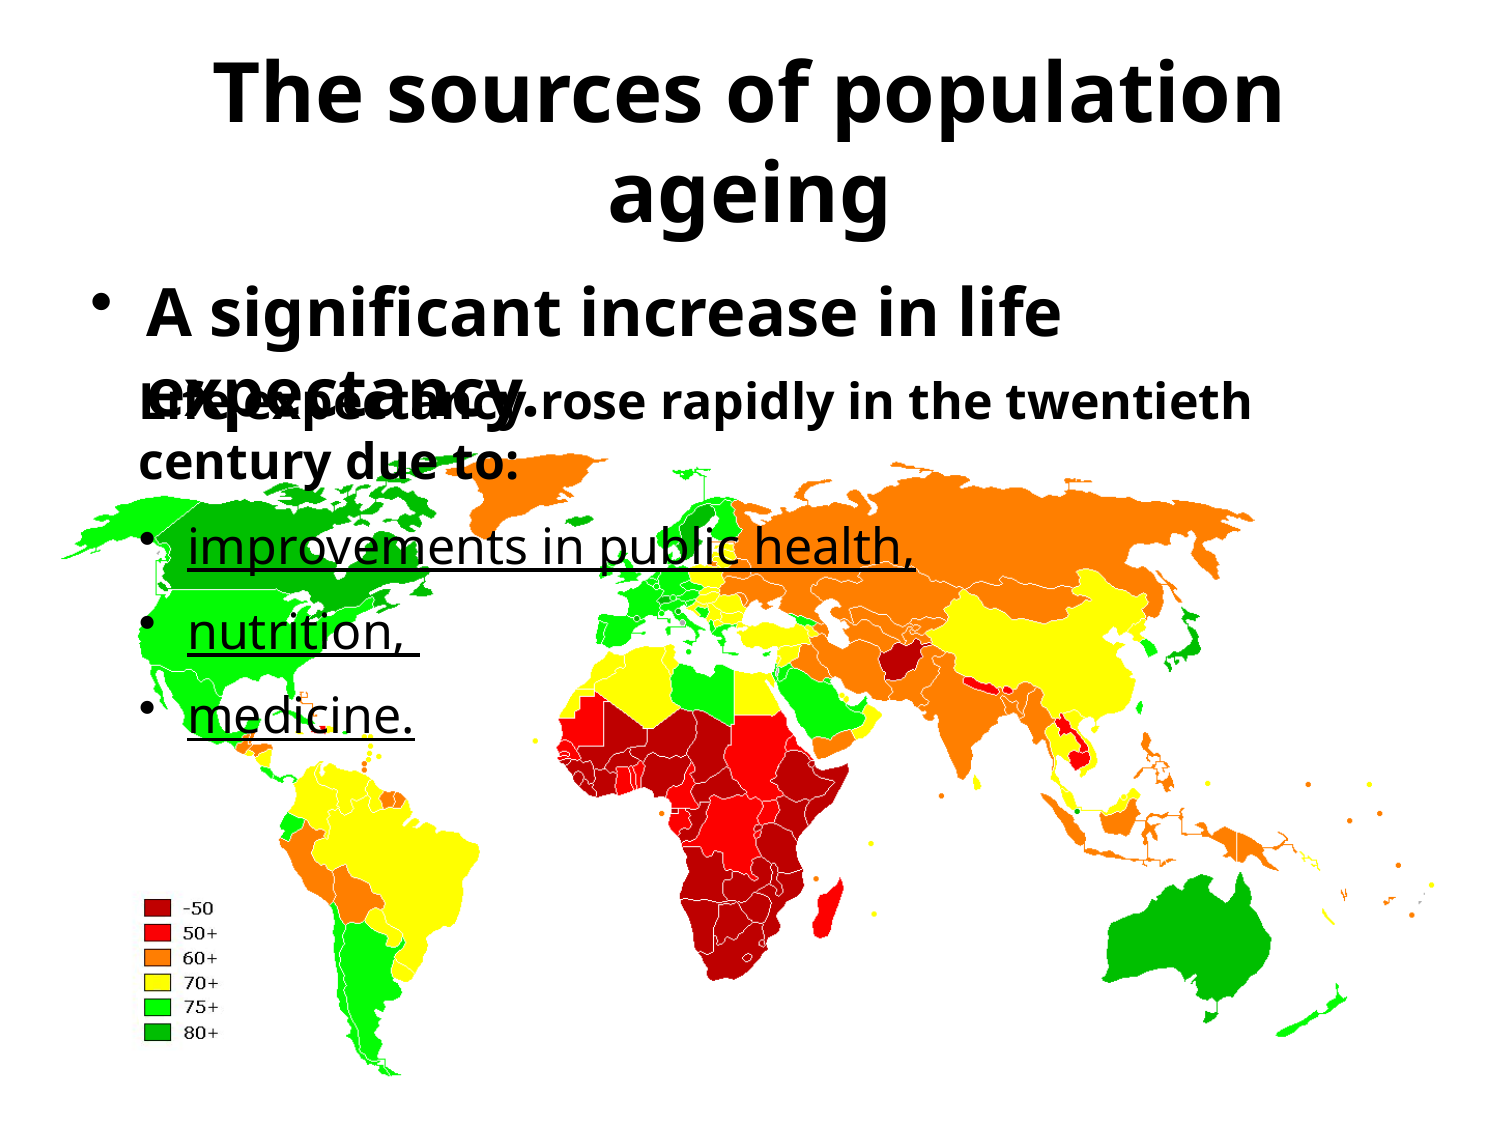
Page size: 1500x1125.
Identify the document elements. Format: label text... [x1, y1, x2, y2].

list A significant increase in life expectancy. [75, 262, 1412, 1005]
picture [53, 444, 1459, 1097]
text_box Life expectancy rose rapidly in the twentieth century due to: improvements in public health, nutrition, medicine. [123, 361, 1412, 752]
title The sources of population ageing [75, 45, 1425, 233]
